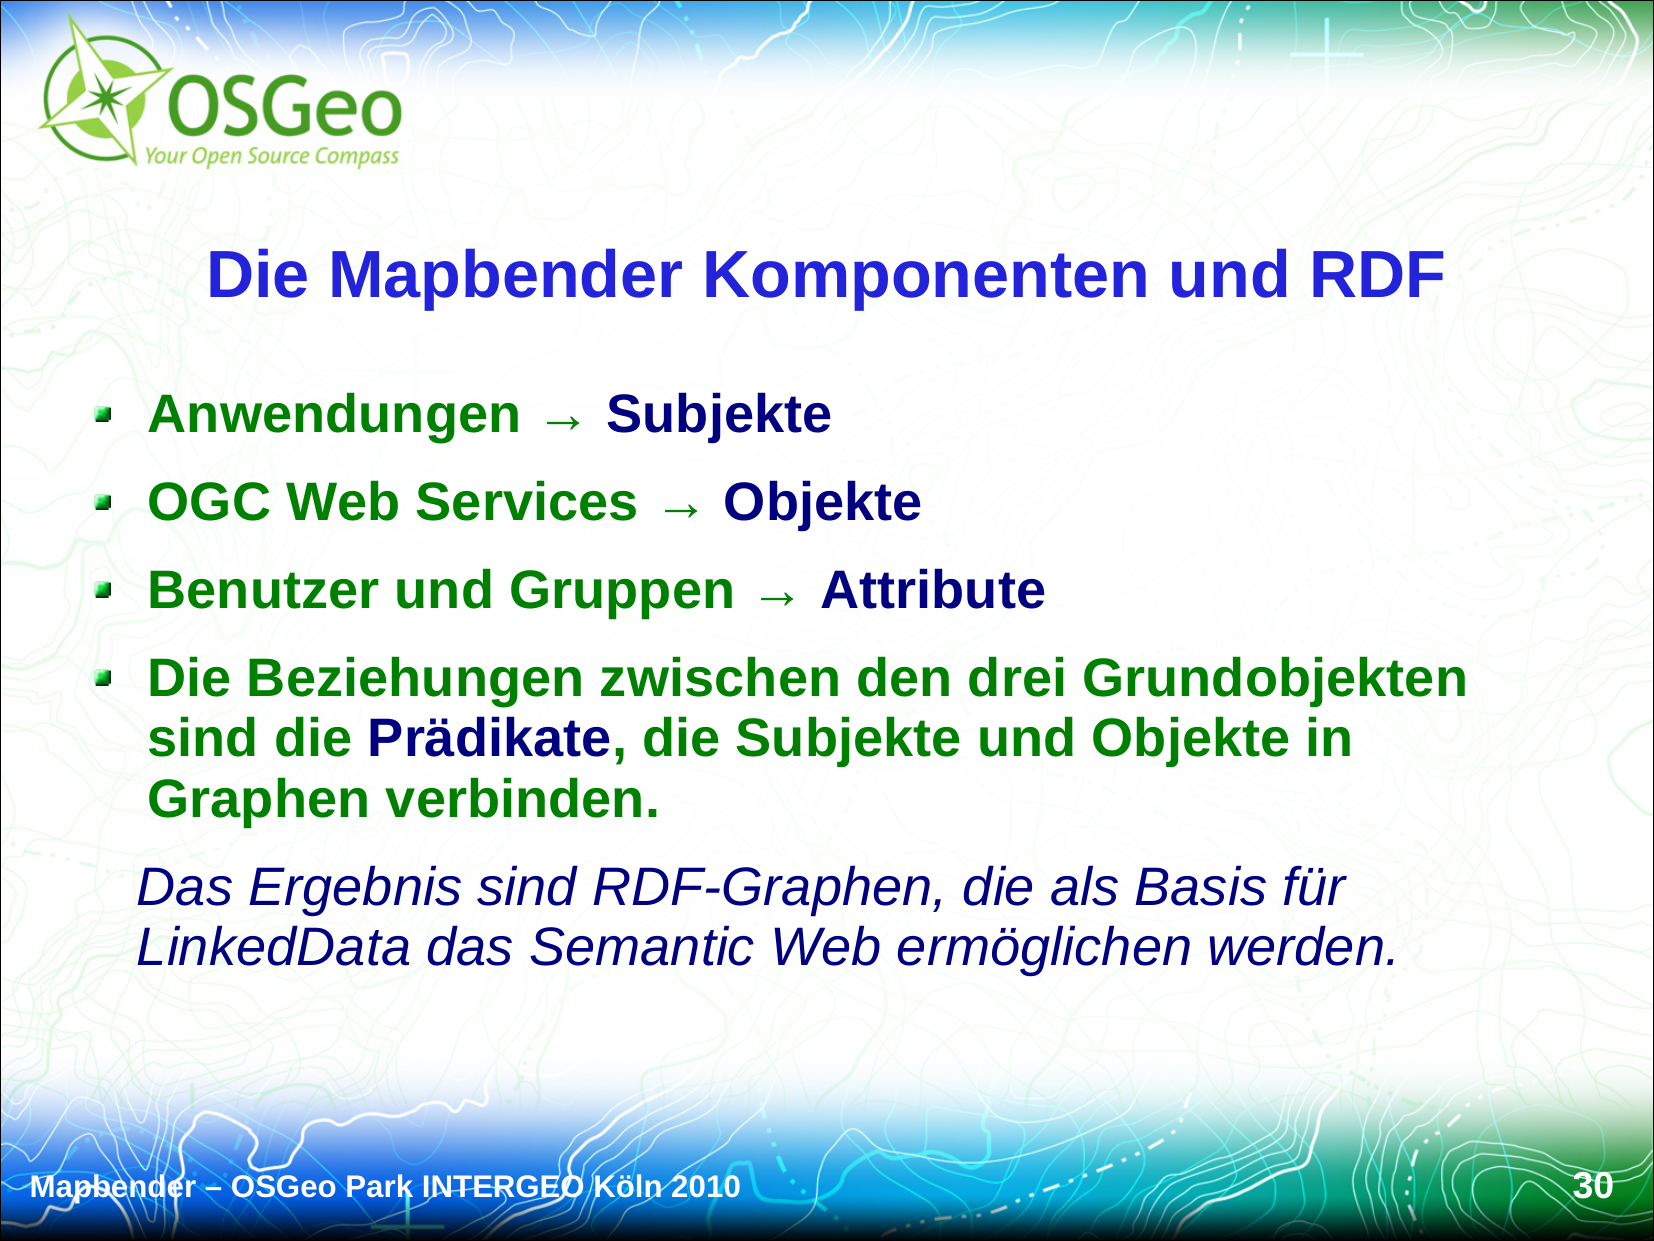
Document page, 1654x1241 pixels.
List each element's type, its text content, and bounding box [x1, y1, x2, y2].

title Die Mapbender Komponenten und RDF [82, 208, 1571, 342]
picture [1, 1, 1653, 1240]
list Anwendungen → Subjekte OGC Web Services → Objekte Benutzer und Gruppen → Attribute Die Beziehungen zwischen den drei Grundobjekten sind die Prädikate, die Subjekte und Objekte in Graphen verbinden. Das Ergebnis sind RDF-Graphen, die als Basis für LinkedData das Semantic Web ermöglichen werden. [76, 383, 1565, 1188]
